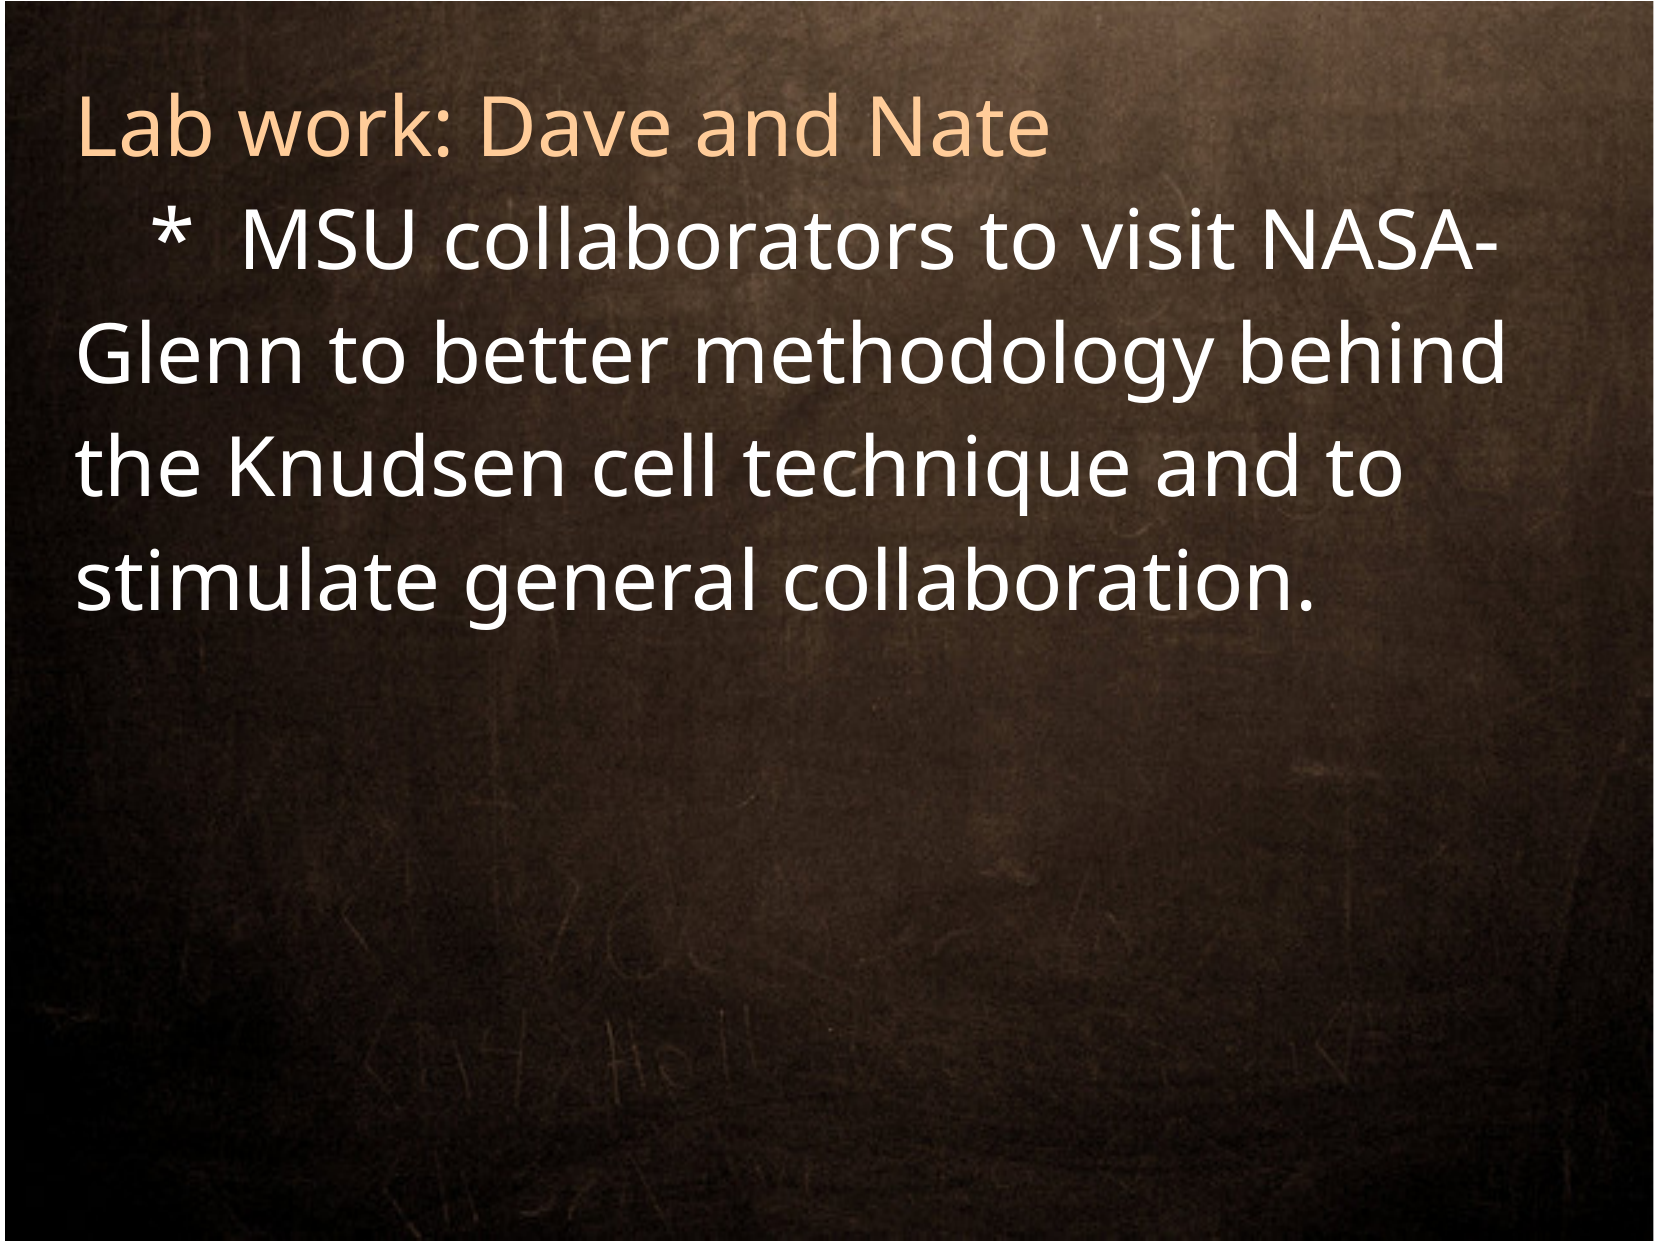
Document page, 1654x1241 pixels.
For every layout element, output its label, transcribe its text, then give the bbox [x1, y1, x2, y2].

picture [5, 1, 1654, 1241]
text_box Lab work: Dave and Nate * MSU collaborators to visit NASA-Glenn to better methodology behind the Knudsen cell technique and to stimulate general collaboration. [60, 60, 1591, 656]
